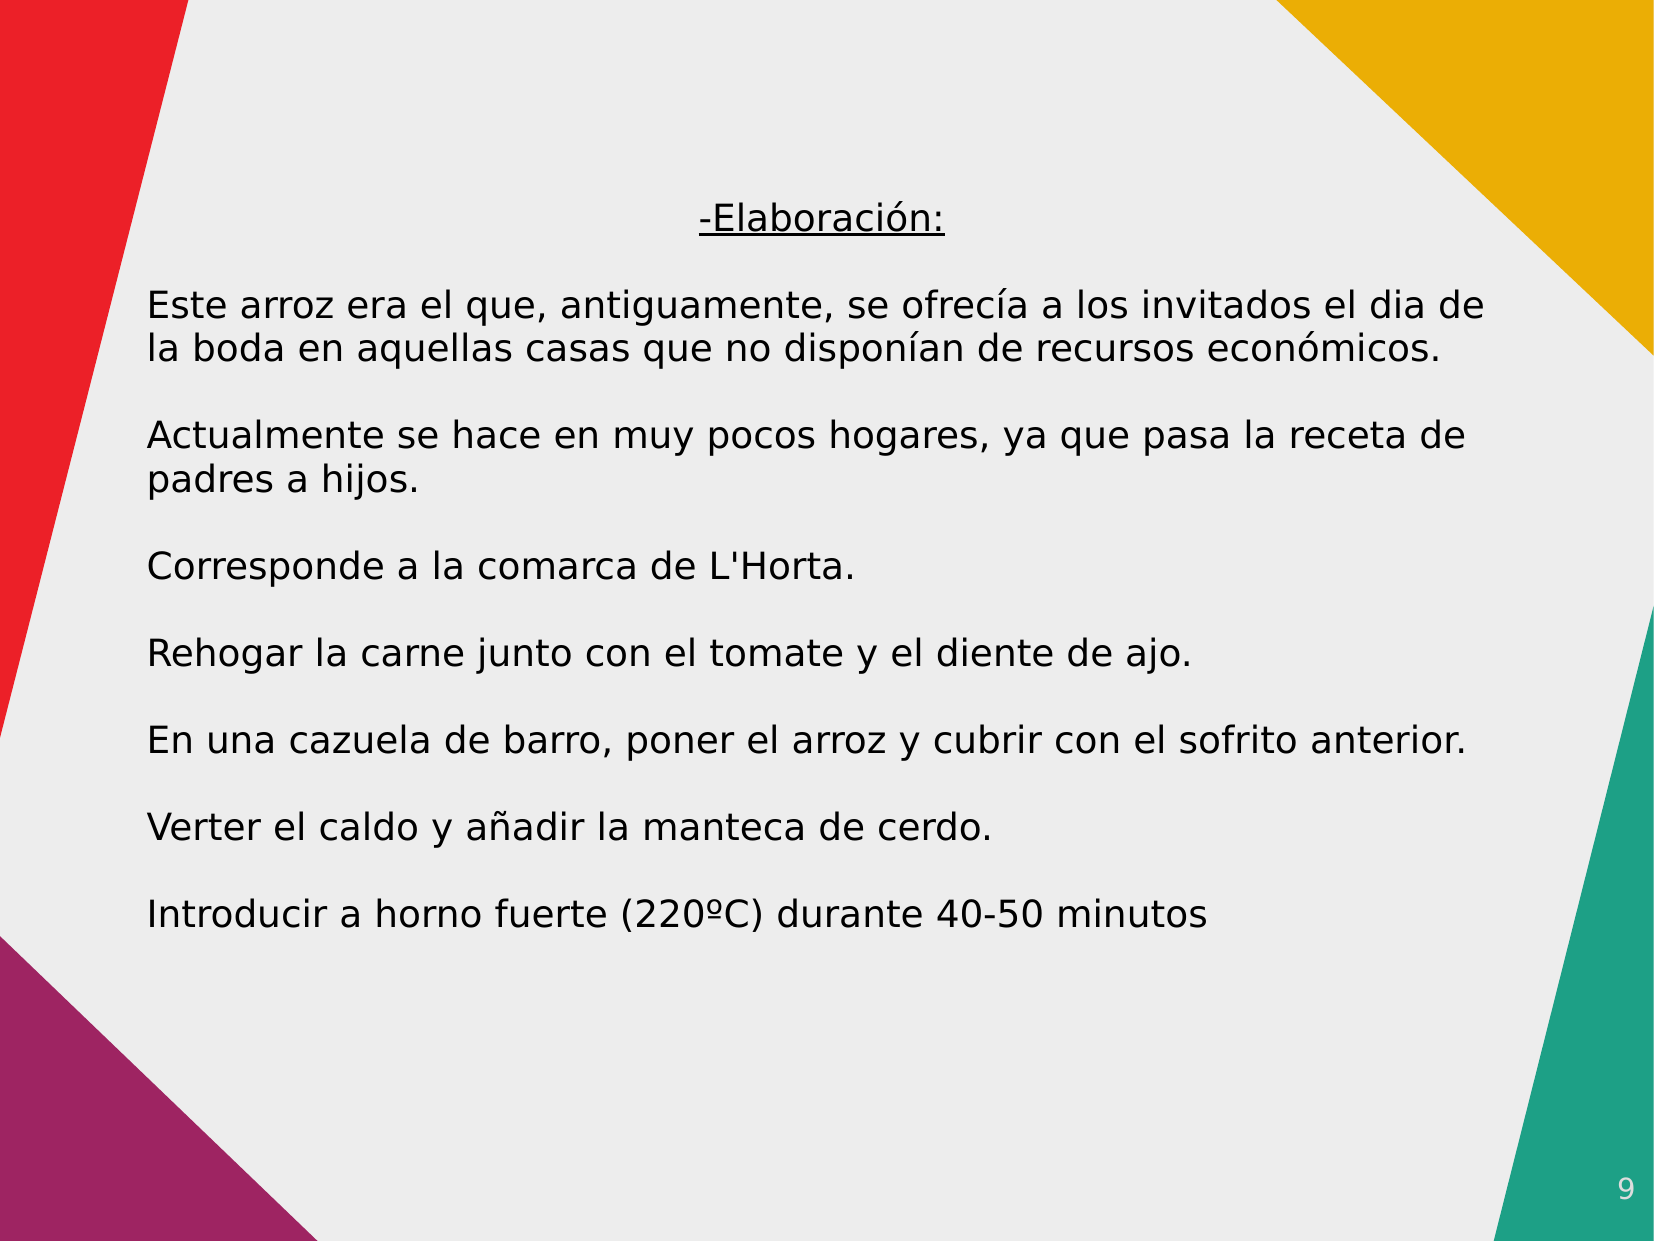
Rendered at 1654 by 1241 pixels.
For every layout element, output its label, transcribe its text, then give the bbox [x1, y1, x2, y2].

text_box -Elaboración: Este arroz era el que, antiguamente, se ofrecía a los invitados el dia de la boda en aquellas casas que no disponían de recursos económicos. Actualmente se hace en muy pocos hogares, ya que pasa la receta de padres a hijos. Corresponde a la comarca de L'Horta. Rehogar la carne junto con el tomate y el diente de ajo. En una cazuela de barro, poner el arroz y cubrir con el sofrito anterior. Verter el caldo y añadir la manteca de cerdo. Introducir a horno fuerte (220ºC) durante 40-50 minutos [131, 188, 1512, 944]
